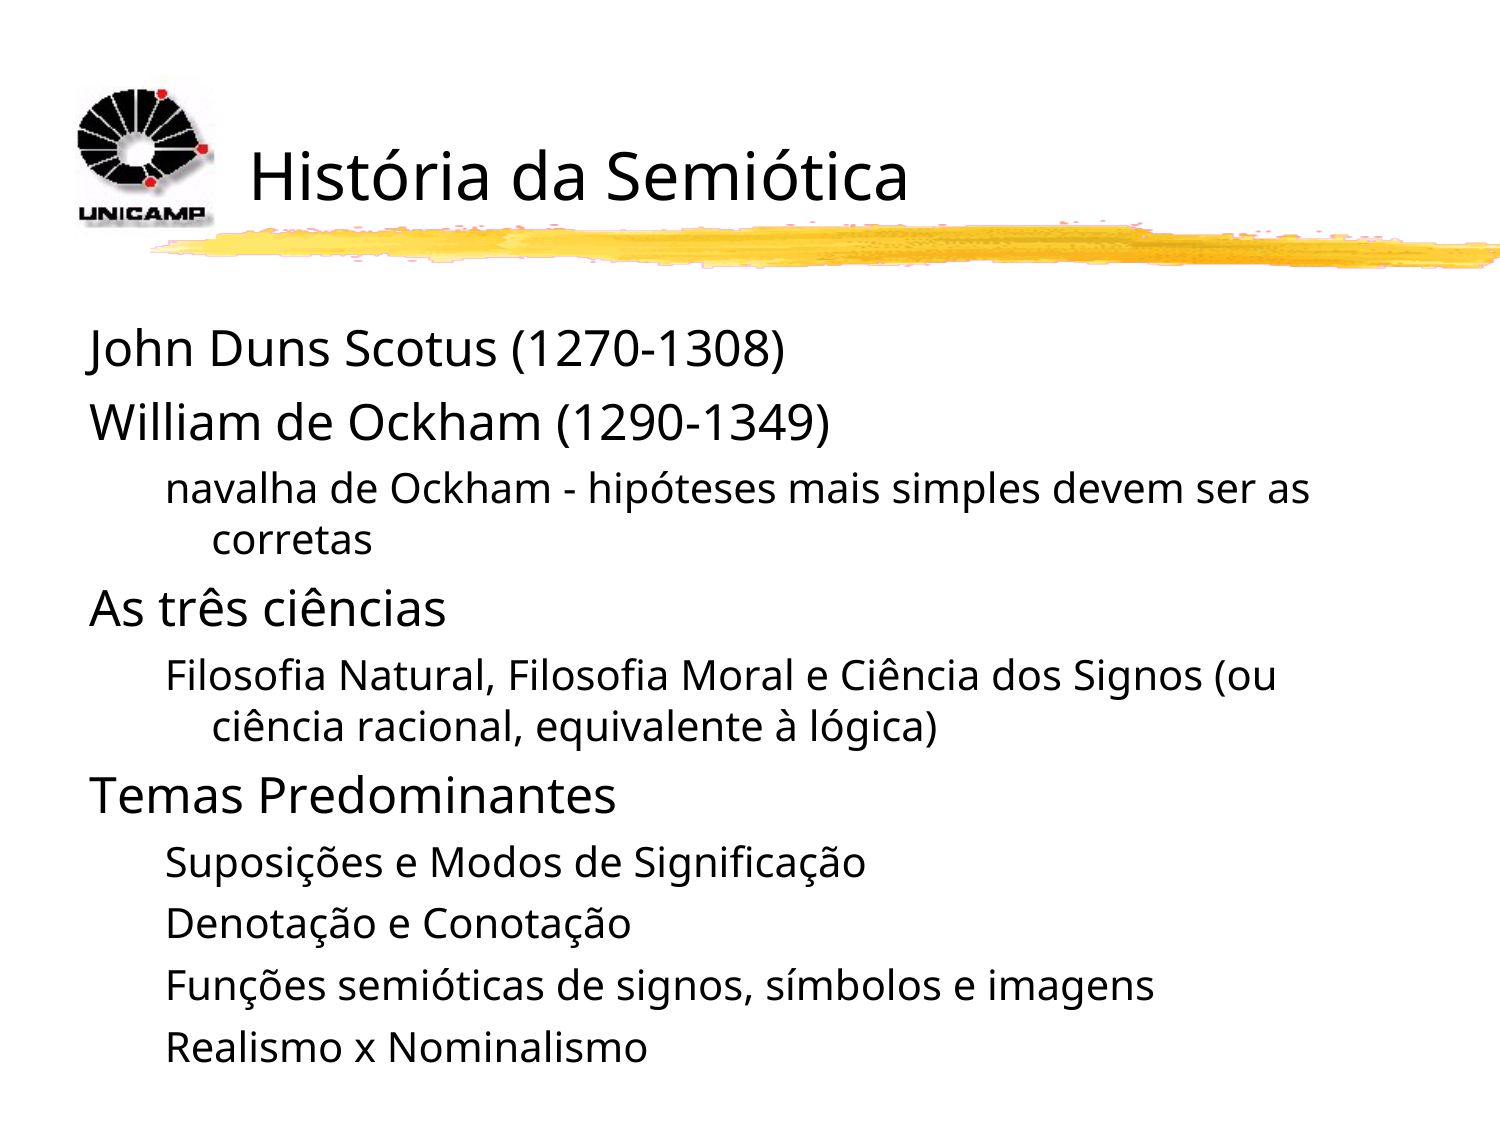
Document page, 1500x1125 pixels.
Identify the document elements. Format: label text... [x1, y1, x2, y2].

list John Duns Scotus (1270-1308) William de Ockham (1290-1349) navalha de Ockham - hipóteses mais simples devem ser as corretas As três ciências Filosofia Natural, Filosofia Moral e Ciência dos Signos (ou ciência racional, equivalente à lógica) Temas Predominantes Suposições e Modos de Significação Denotação e Conotação Funções semióticas de signos, símbolos e imagens Realismo x Nominalismo [74, 309, 1417, 1001]
picture [75, 74, 1500, 279]
title História da Semiótica [233, 37, 1434, 225]
